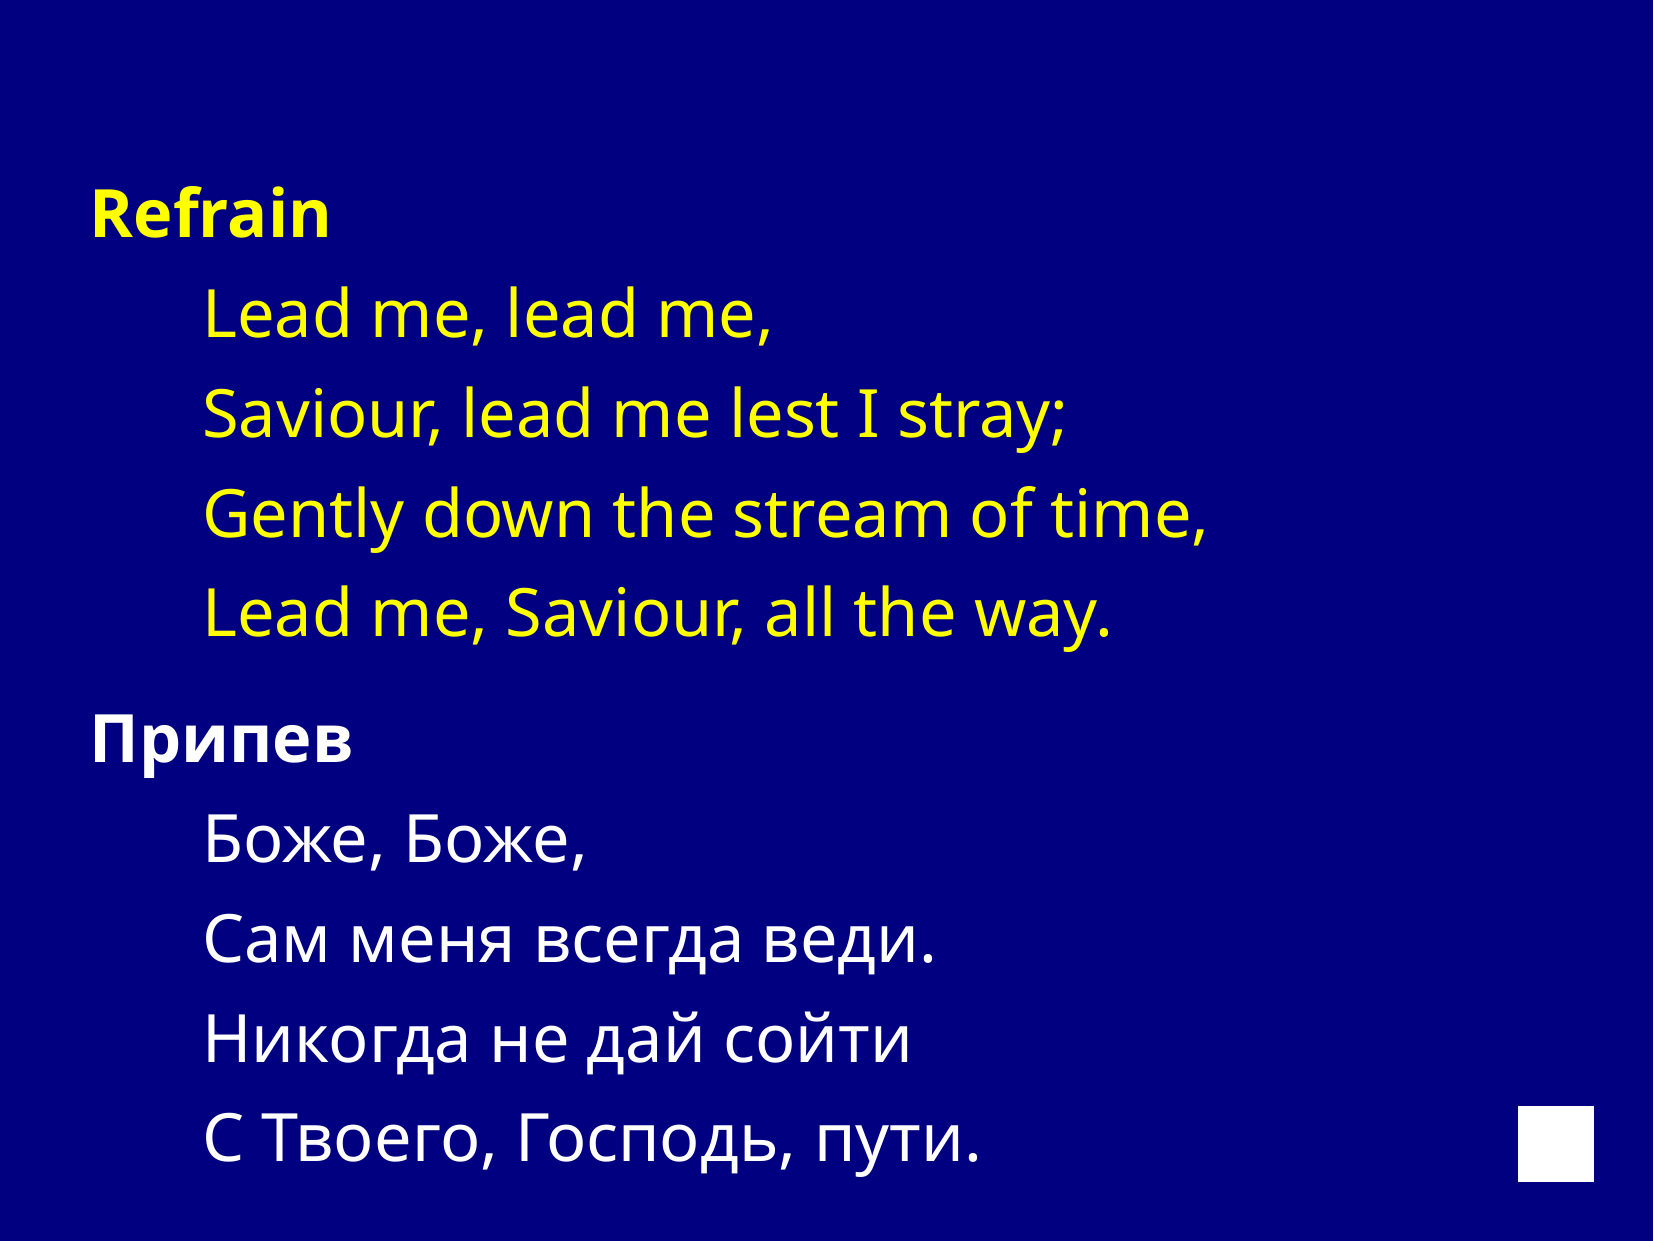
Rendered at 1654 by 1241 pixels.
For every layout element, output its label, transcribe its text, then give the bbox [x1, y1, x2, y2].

text_box [1518, 1106, 1594, 1182]
text_box Припев Боже, Боже, Сам меня всегда веди. Никогда не дай сойти С Твоего, Господь, пути. [75, 675, 1576, 1163]
text_box Refrain Lead me, lead me, Saviour, lead me lest I stray; Gently down the stream of time, Lead me, Saviour, all the way. [75, 150, 1576, 638]
